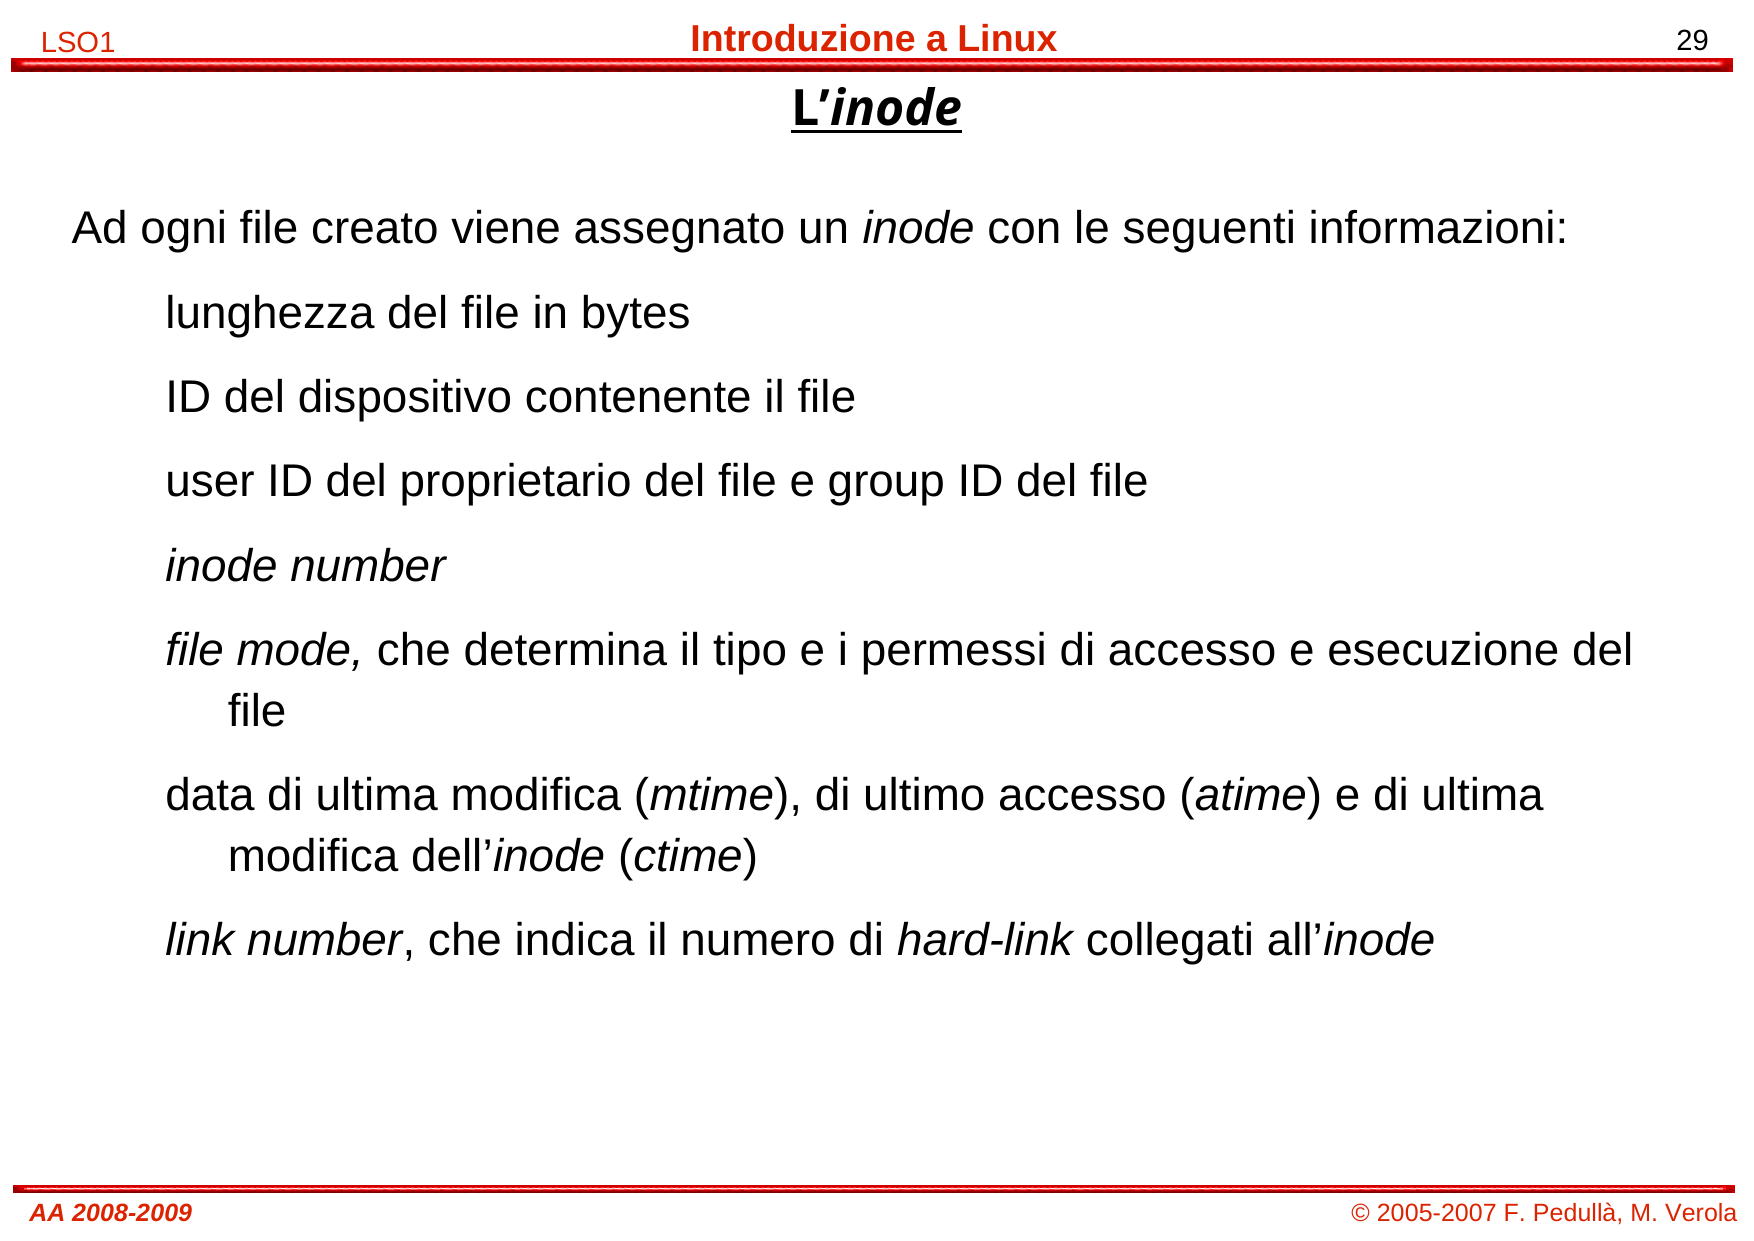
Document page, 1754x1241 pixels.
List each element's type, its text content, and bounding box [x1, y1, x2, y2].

picture [13, 1185, 1735, 1193]
list Ad ogni file creato viene assegnato un inode con le seguenti informazioni: lunghezza del file in bytes ID del dispositivo contenente il file user ID del proprietario del file e group ID del file inode number file mode, che determina il tipo e i permessi di accesso e esecuzione del file data di ultima modifica (mtime), di ultimo accesso (atime) e di ultima modifica dell’inode (ctime) link number, che indica il numero di hard-link collegati all’inode [56, 191, 1694, 1084]
title L’inode [40, 61, 1714, 156]
picture [11, 58, 1733, 72]
